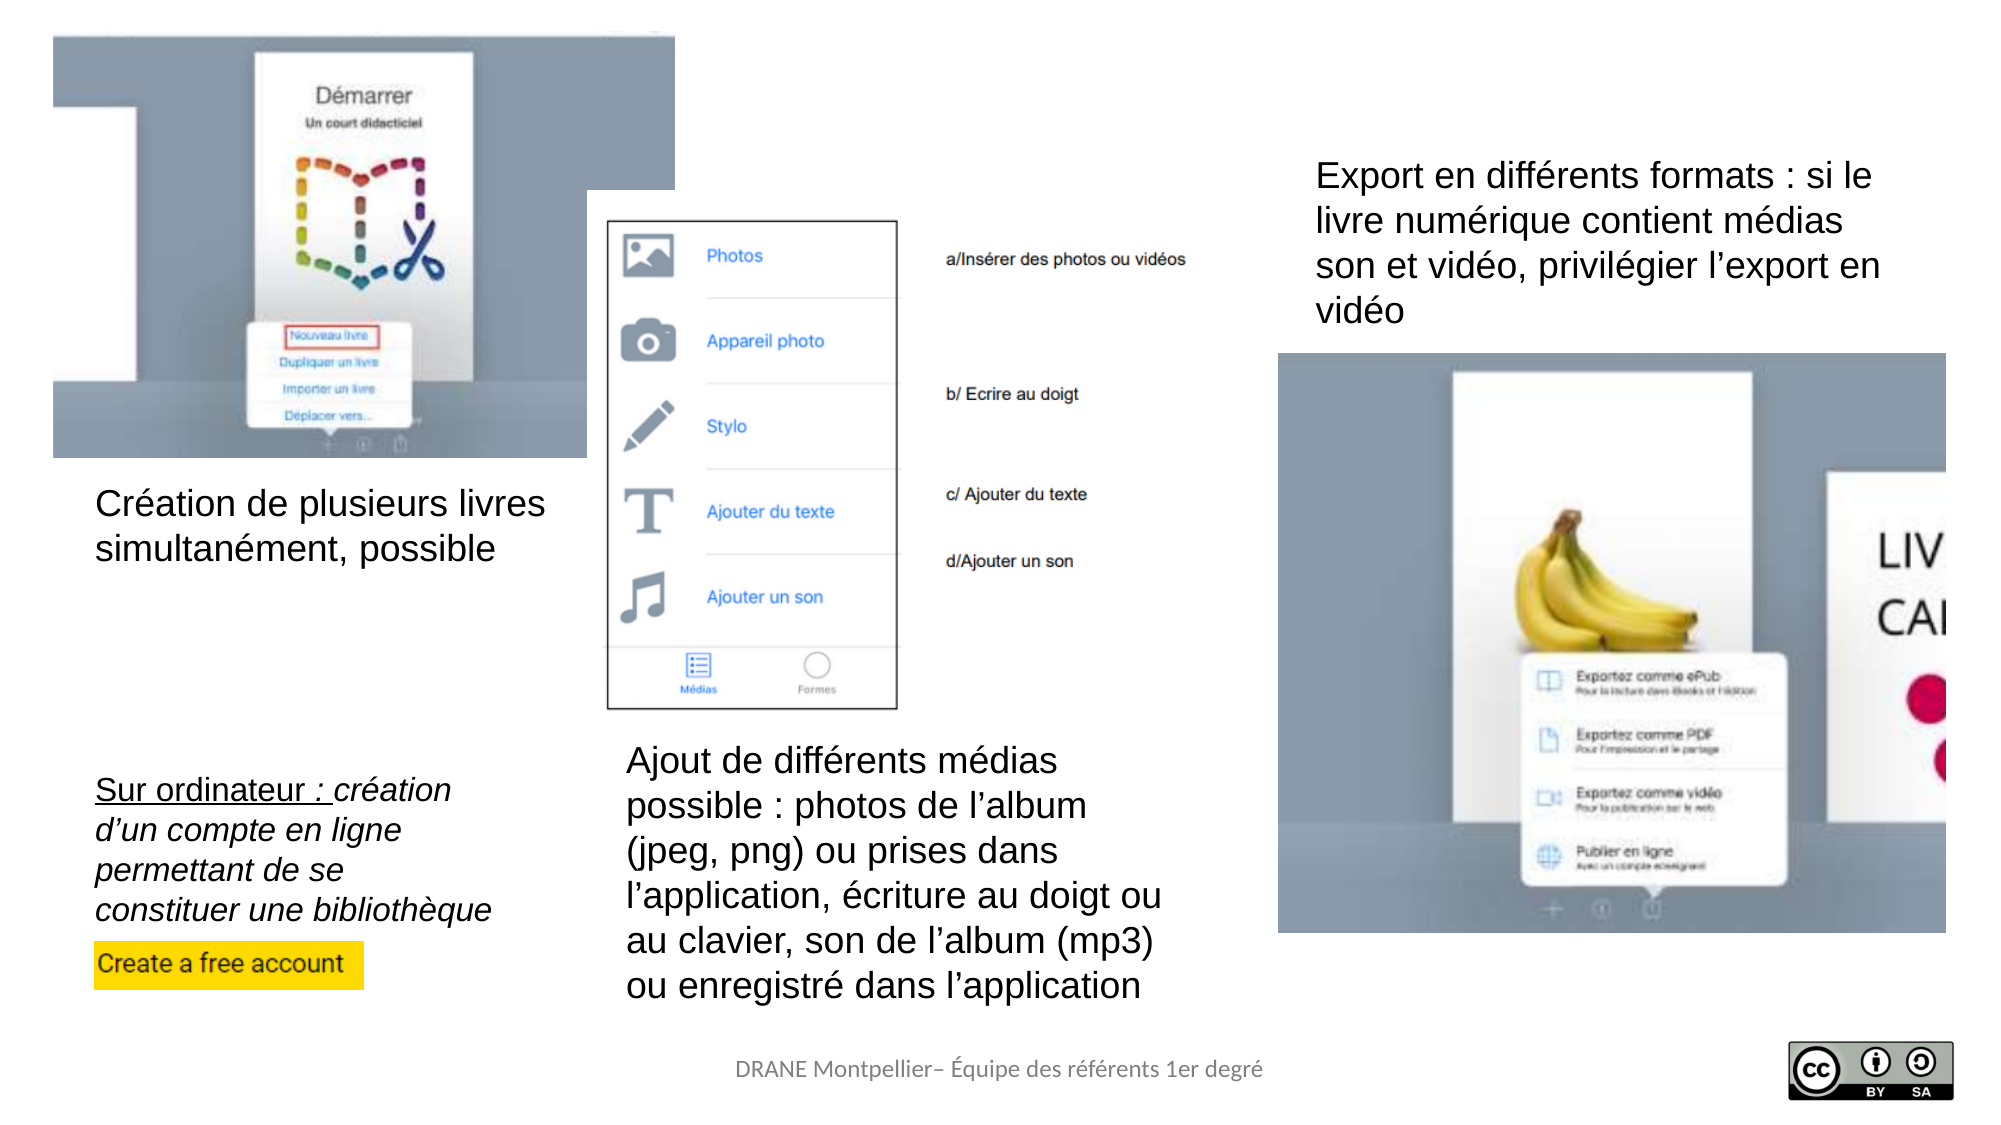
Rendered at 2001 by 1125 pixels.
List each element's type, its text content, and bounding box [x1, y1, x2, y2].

picture [1781, 1037, 1956, 1105]
text_box Création de plusieurs livres simultanément, possible [80, 471, 633, 577]
picture [1278, 353, 1946, 933]
picture [52, 31, 1255, 739]
text_box DRANE Montpellier– Équipe des référents 1er degré [435, 1044, 1564, 1105]
text_box Ajout de différents médias possible : photos de l’album (jpeg, png) ou prises dans l’application, écriture au doigt ou au clavier, son de l’album (mp3) ou enregistré dans l’application [611, 728, 1195, 1014]
picture [94, 941, 364, 990]
text_box Export en différents formats : si le livre numérique contient médias son et vidéo, privilégier l’export en vidéo [1300, 143, 1924, 339]
text_box Sur ordinateur : création d’un compte en ligne permettant de se constituer une bibliothèque [80, 760, 509, 936]
